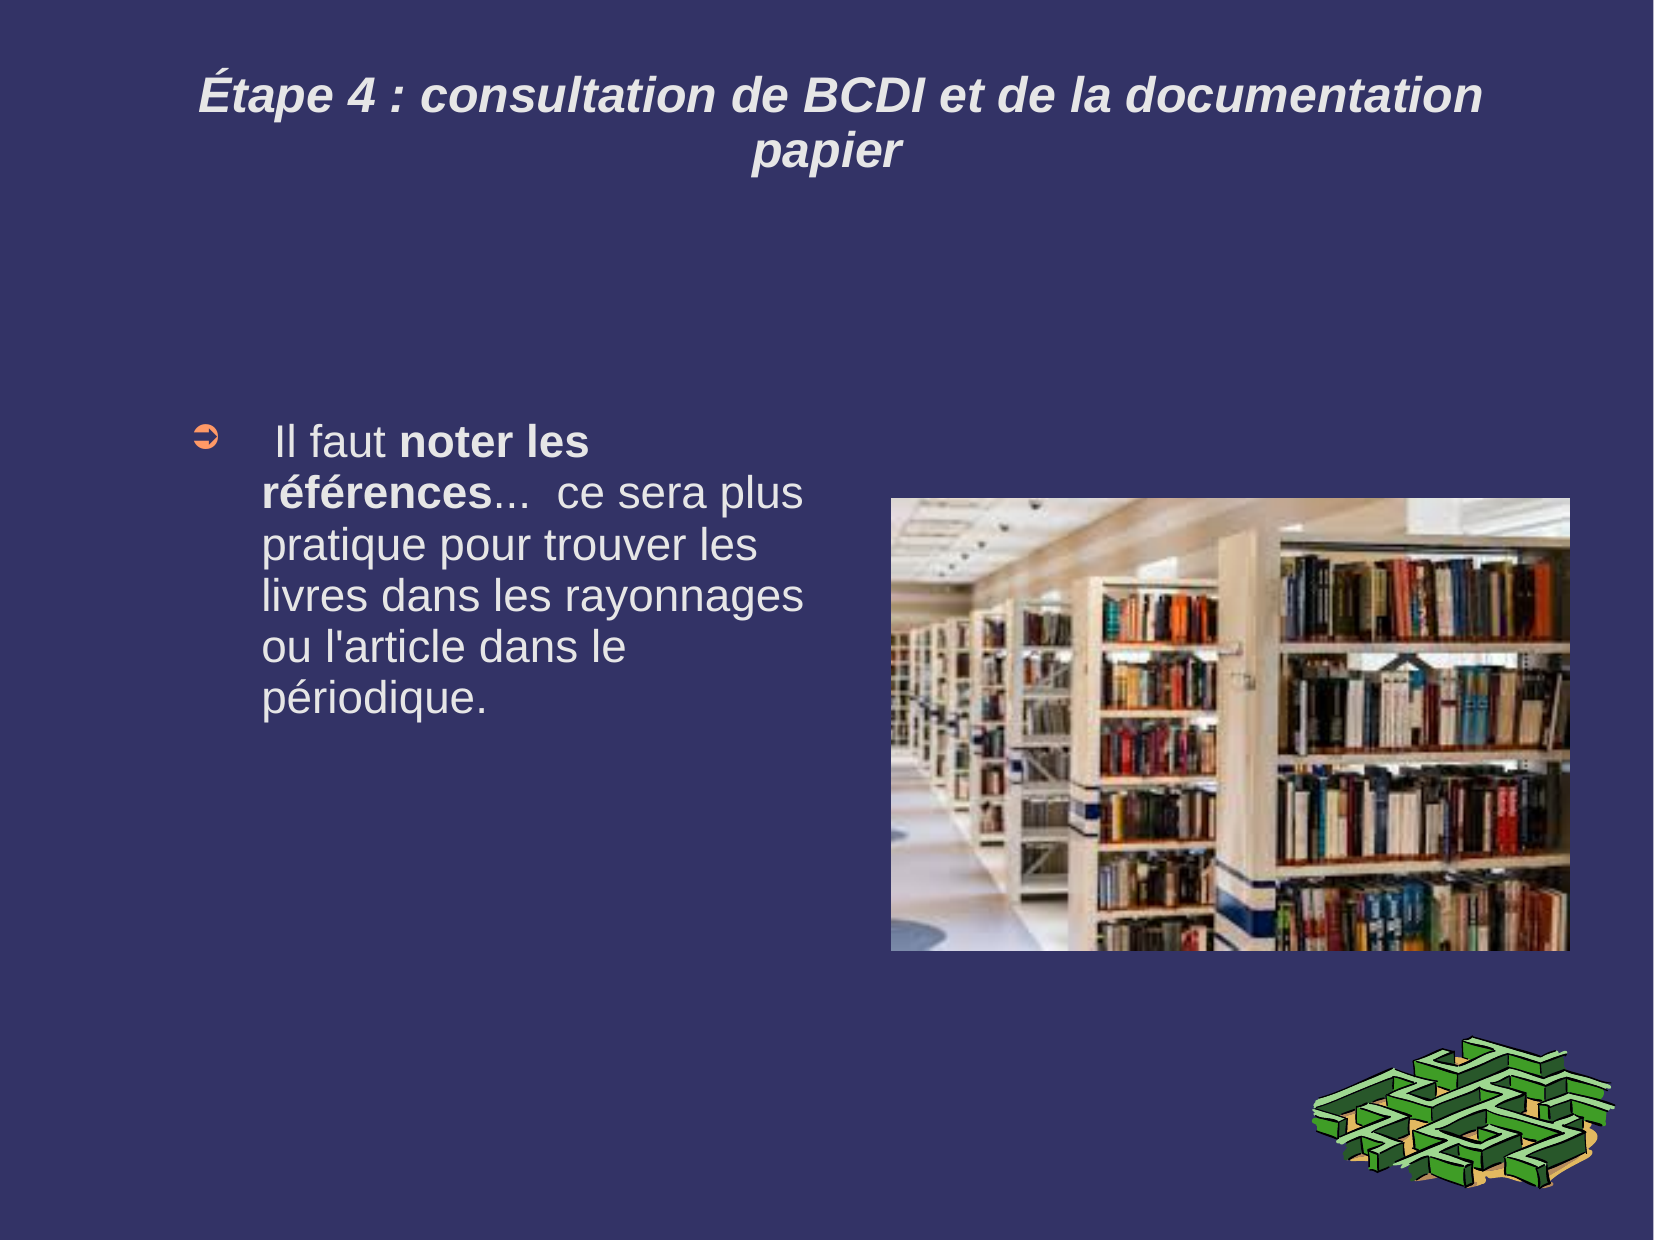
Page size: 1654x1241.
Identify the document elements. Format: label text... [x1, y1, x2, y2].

list Il faut noter les références... ce sera plus pratique pour trouver les livres dans les rayonnages ou l'article dans le périodique. [178, 364, 858, 1085]
title Étape 4 : consultation de BCDI et de la documentation papier [121, 19, 1534, 227]
picture [891, 498, 1570, 951]
